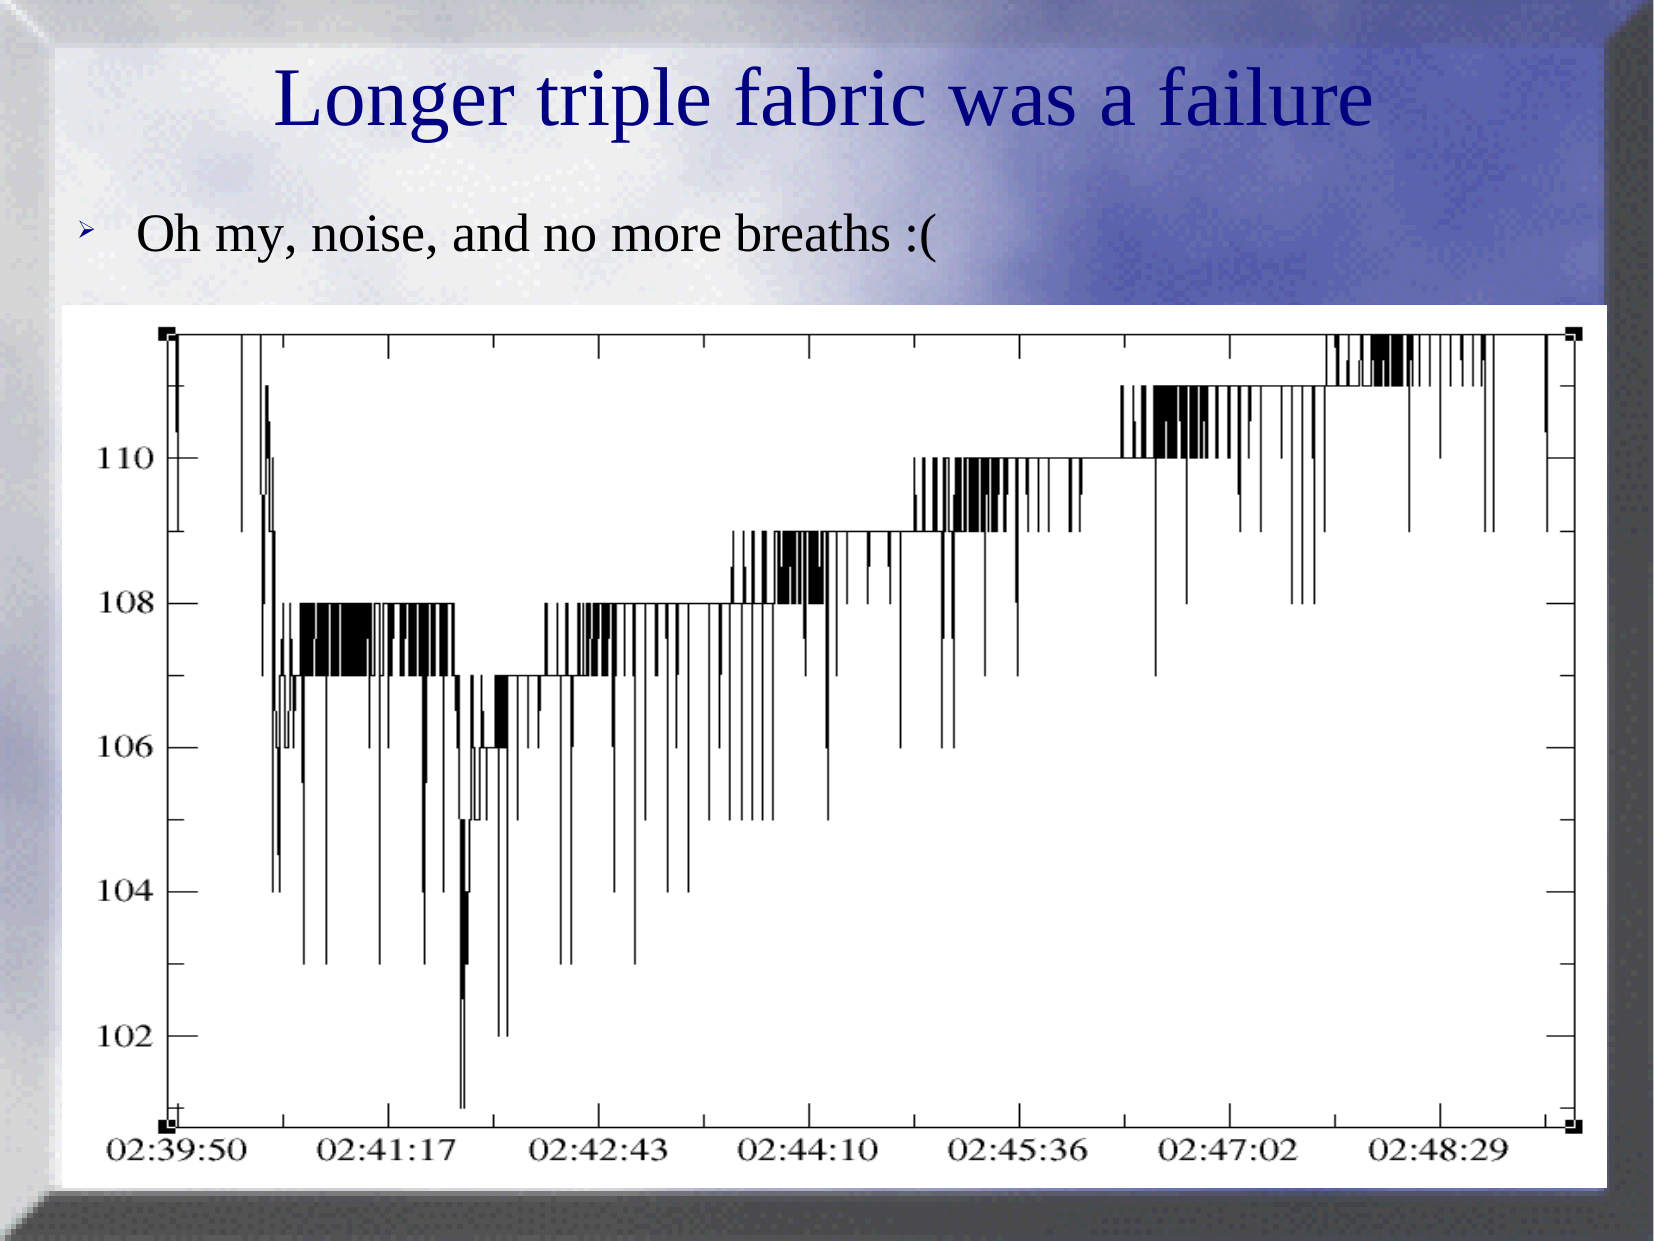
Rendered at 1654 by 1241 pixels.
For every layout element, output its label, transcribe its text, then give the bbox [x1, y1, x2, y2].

picture [0, 0, 1654, 1241]
list Oh my, noise, and no more breaths :( [77, 203, 1575, 305]
title Longer triple fabric was a failure [117, 43, 1534, 151]
